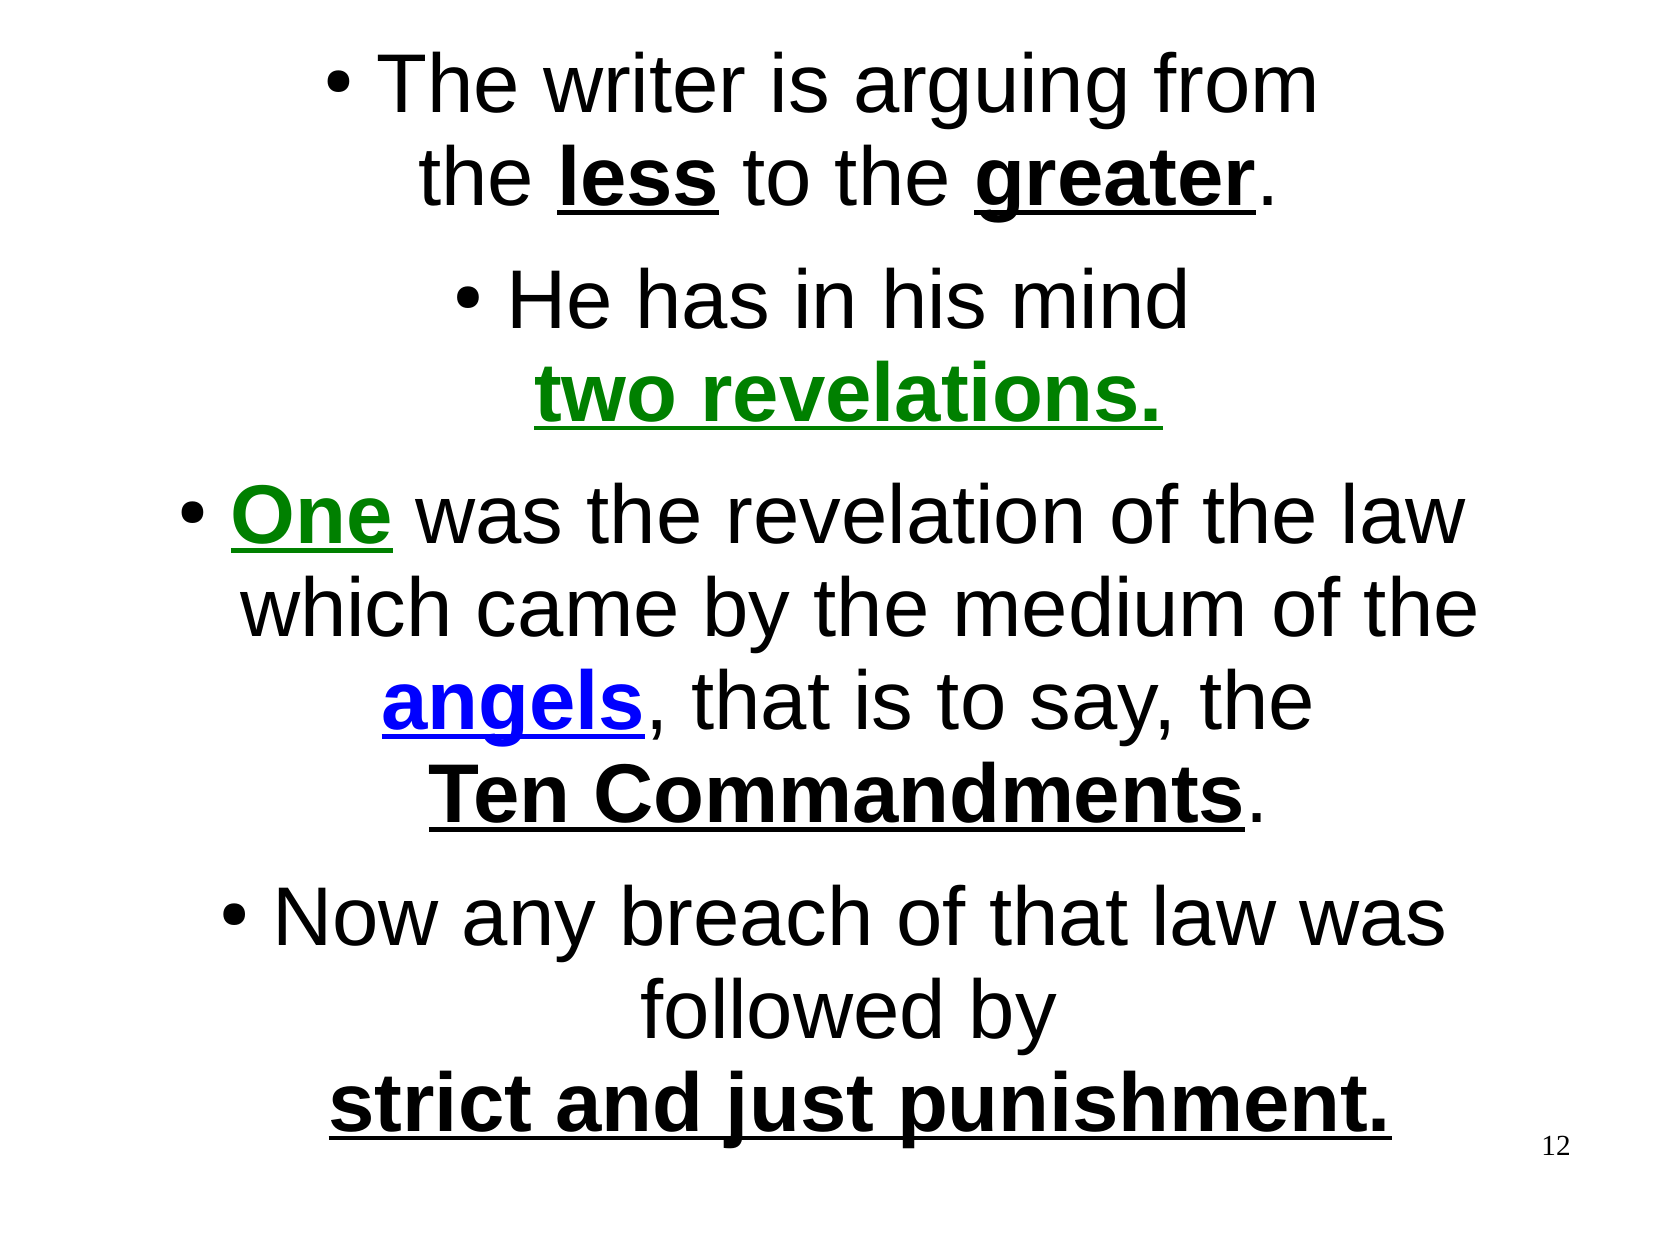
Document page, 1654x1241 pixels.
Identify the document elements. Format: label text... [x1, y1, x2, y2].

list The writer is arguing from the less to the greater. He has in his mind two revelations. One was the revelation of the law which came by the medium of the angels, that is to say, the Ten Commandments. Now any breach of that law was followed by strict and just punishment. [37, 37, 1613, 1238]
